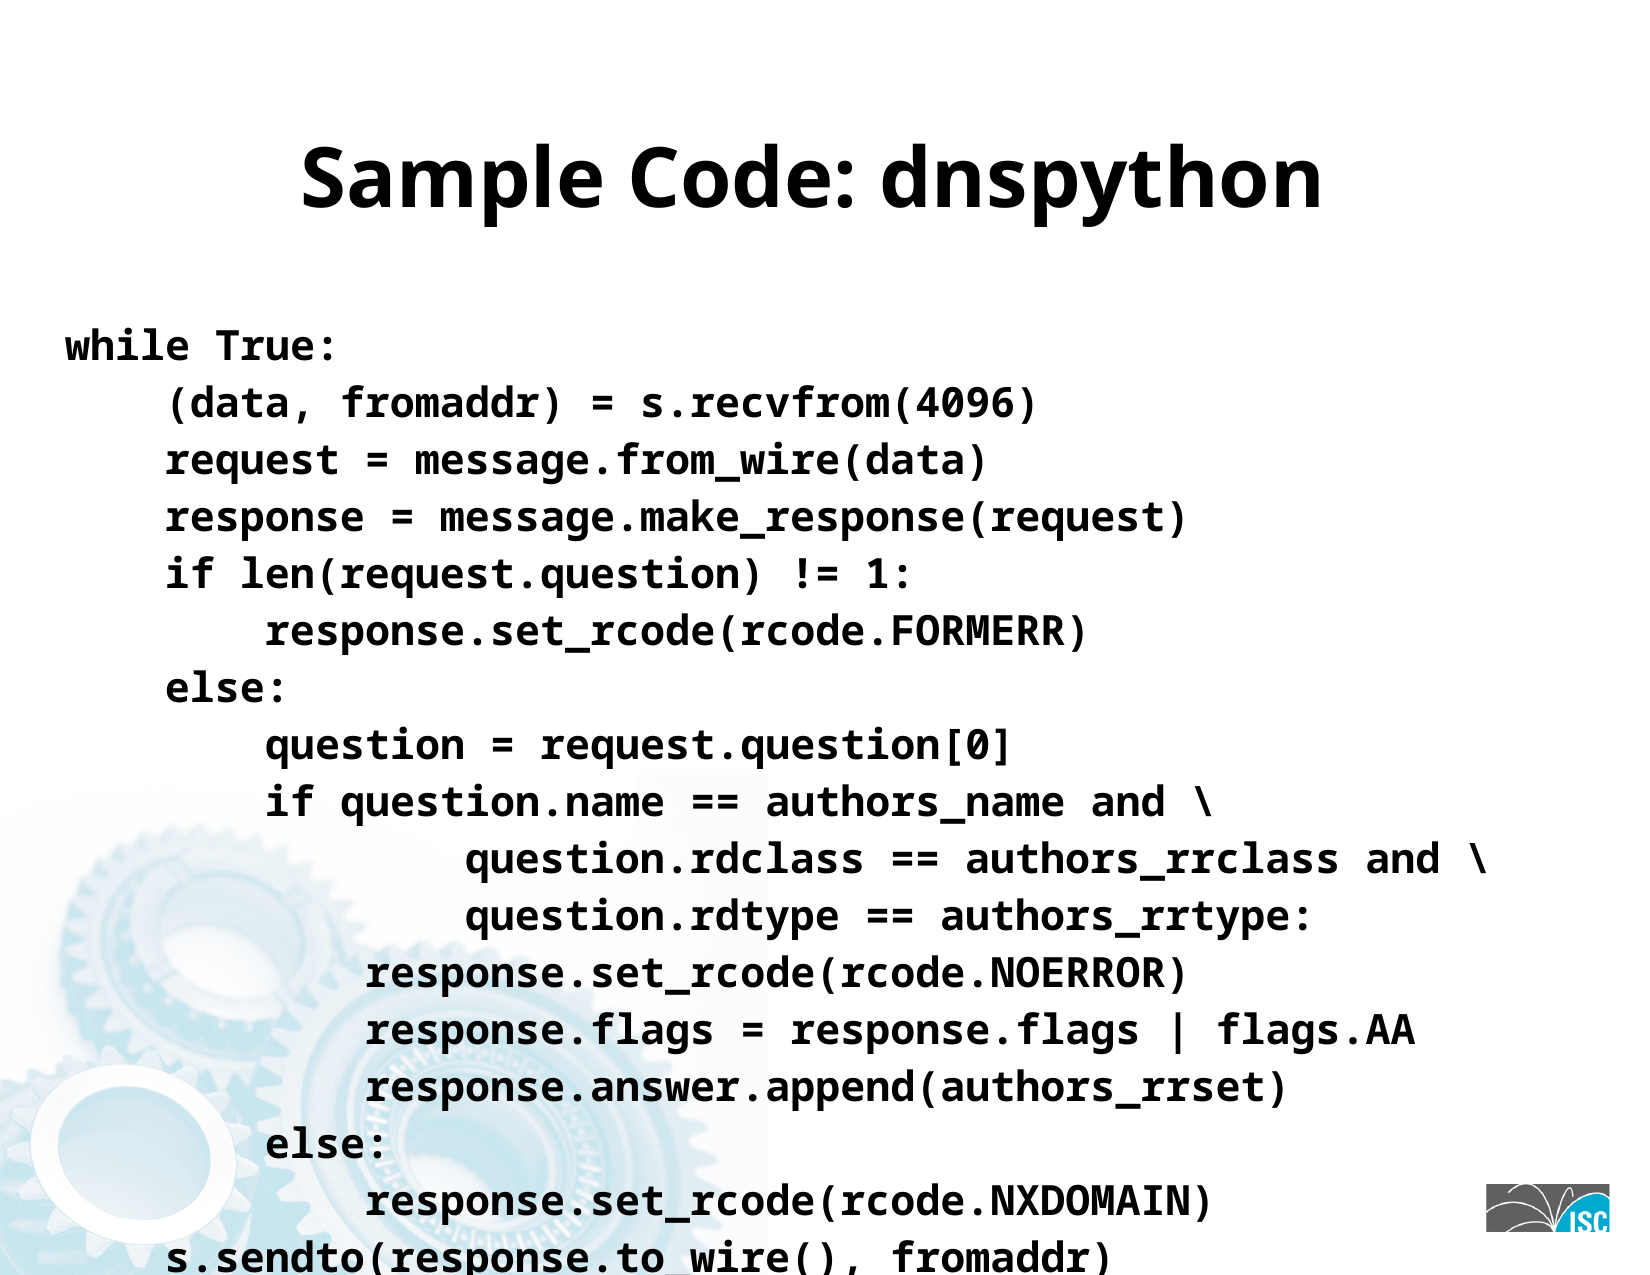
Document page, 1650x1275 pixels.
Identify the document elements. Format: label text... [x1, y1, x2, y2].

picture [472, 1254, 481, 1267]
text_box while True: (data, fromaddr) = s.recvfrom(4096) request = message.from_wire(data) response = message.make_response(request) if len(request.question) != 1: response.set_rcode(rcode.FORMERR) else: question = request.question[0] if question.name == authors_name and \ question.rdclass == authors_rrclass and \ question.rdtype == authors_rrtype: response.set_rcode(rcode.NOERROR) response.flags = response.flags | flags.AA response.answer.append(authors_rrset) else: response.set_rcode(rcode.NXDOMAIN) s.sendto(response.to_wire(), fromaddr) [50, 308, 1609, 1192]
picture [0, 0, 1650, 1275]
title Sample Code: dnspython [112, 38, 1515, 308]
